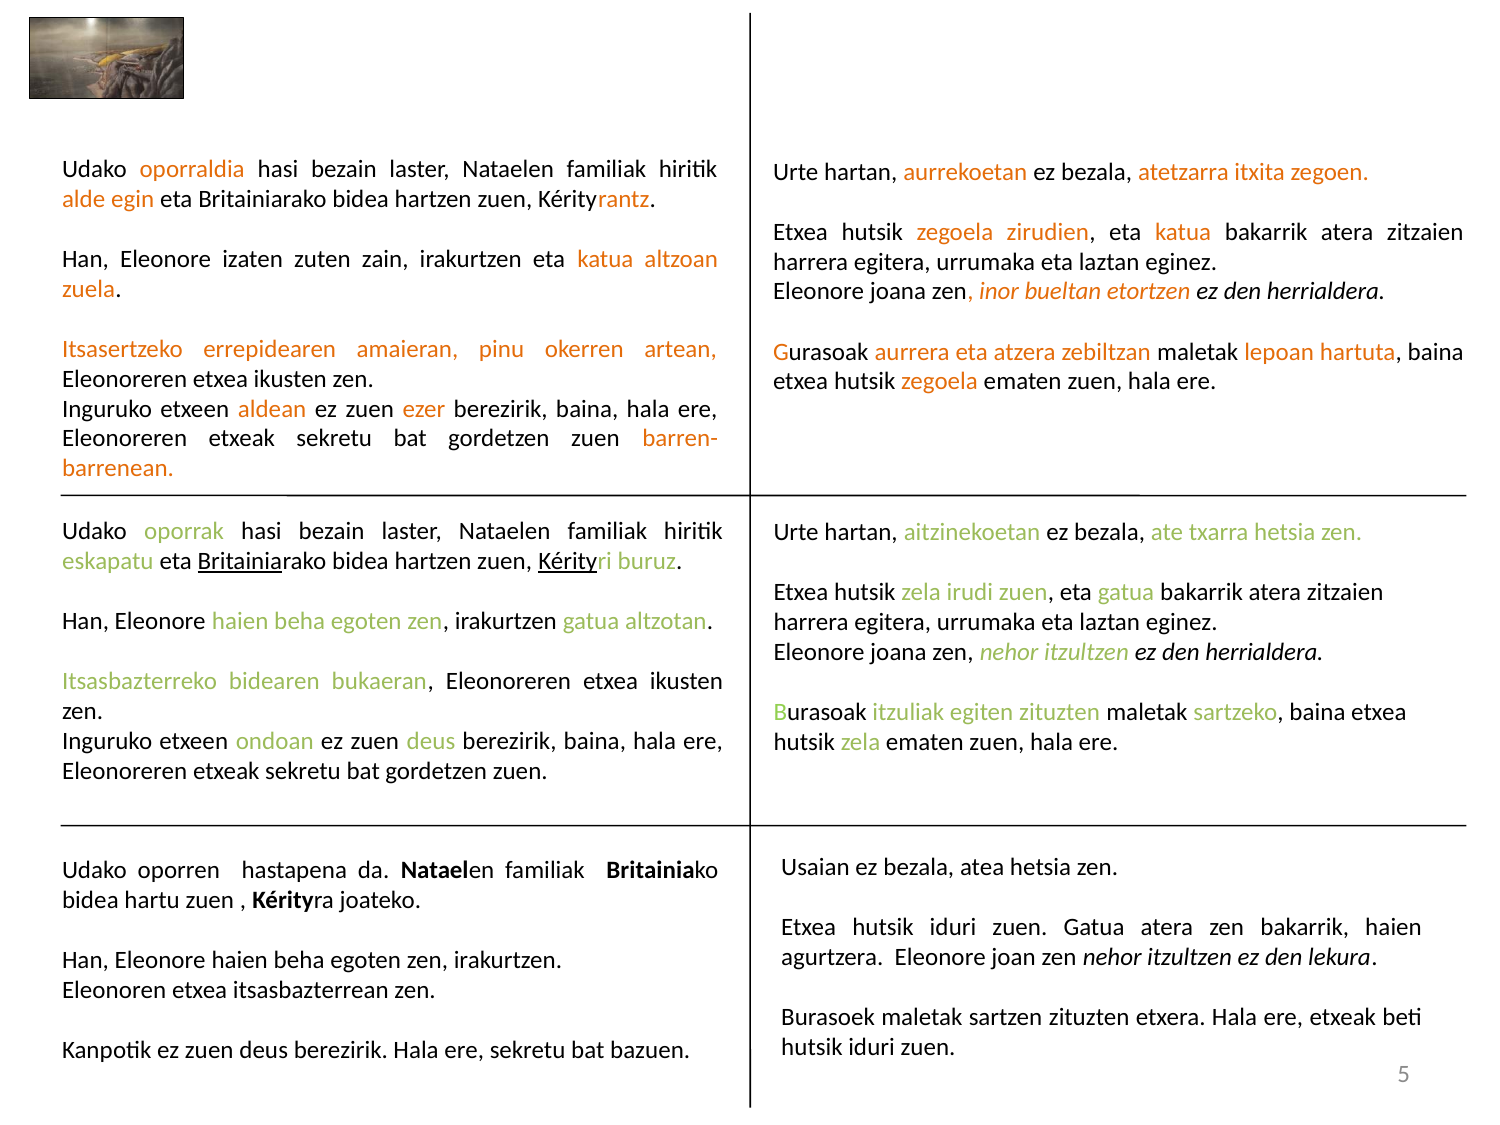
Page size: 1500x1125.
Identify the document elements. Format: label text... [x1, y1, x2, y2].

text_box Udako oporrak hasi bezain laster, Nataelen familiak hiritik eskapatu eta Britainiarako bidea hartzen zuen, Kérityri buruz. Han, Eleonore haien beha egoten zen, irakurtzen gatua altzotan. Itsasbazterreko bidearen bukaeran, Eleonoreren etxea ikusten zen. Inguruko etxeen ondoan ez zuen deus berezirik, baina, hala ere, Eleonoreren etxeak sekretu bat gordetzen zuen. [47, 507, 739, 822]
picture [29, 17, 183, 98]
text_box Urte hartan, aitzinekoetan ez bezala, ate txarra hetsia zen. Etxea hutsik zela irudi zuen, eta gatua bakarrik atera zitzaien harrera egitera, urrumaka eta laztan eginez. Eleonore joana zen, nehor itzultzen ez den herrialdera. Burasoak itzuliak egiten zituzten maletak sartzeko, baina etxea hutsik zela ematen zuen, hala ere. [758, 508, 1480, 763]
text_box Urte hartan, aurrekoetan ez bezala, atetzarra itxita zegoen. Etxea hutsik zegoela zirudien, eta katua bakarrik atera zitzaien harrera egitera, urrumaka eta laztan eginez. Eleonore joana zen, inor bueltan etortzen ez den herrialdera. Gurasoak aurrera eta atzera zebiltzan maletak lepoan hartuta, baina etxea hutsik zegoela ematen zuen, hala ere. [758, 147, 1479, 403]
slide_number <numéro> [1074, 1068, 1425, 1103]
text_box Usaian ez bezala, atea hetsia zen. Etxea hutsik iduri zuen. Gatua atera zen bakarrik, haien agurtzera. Eleonore joan zen nehor itzultzen ez den lekura. Burasoek maletak sartzen zituzten etxera. Hala ere, etxeak beti hutsik iduri zuen. [766, 843, 1438, 1068]
text_box Udako oporraldia hasi bezain laster, Nataelen familiak hiritik alde egin eta Britainiarako bidea hartzen zuen, Kérityrantz. Han, Eleonore izaten zuten zain, irakurtzen eta katua altzoan zuela. Itsasertzeko errepidearen amaieran, pinu okerren artean, Eleonoreren etxea ikusten zen. Inguruko etxeen aldean ez zuen ezer berezirik, baina, hala ere, Eleonoreren etxeak sekretu bat gordetzen zuen barren-barrenean. [47, 145, 733, 490]
text_box Udako oporren hastapena da. Nataelen familiak Britainiako bidea hartu zuen , Kérityra joateko. Han, Eleonore haien beha egoten zen, irakurtzen. Eleonoren etxea itsasbazterrean zen. Kanpotik ez zuen deus berezirik. Hala ere, sekretu bat bazuen. [47, 846, 733, 1071]
